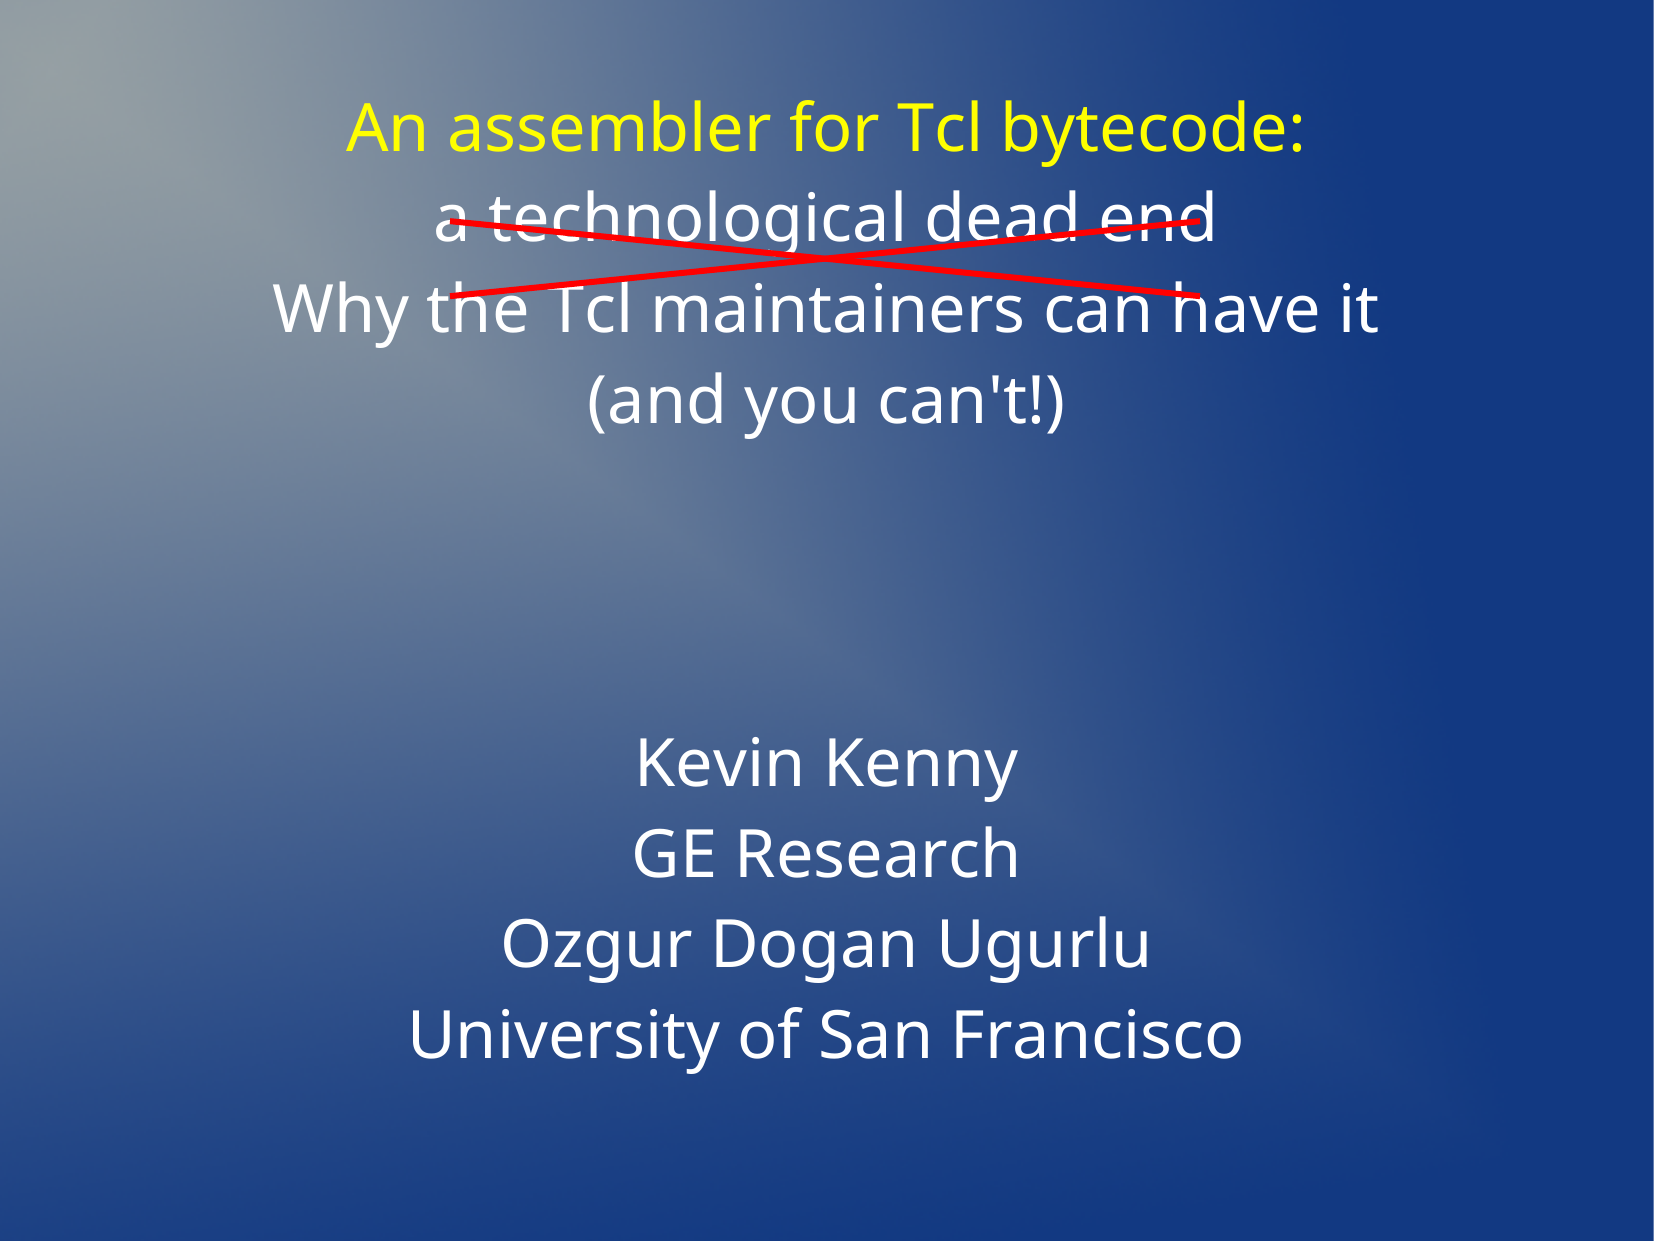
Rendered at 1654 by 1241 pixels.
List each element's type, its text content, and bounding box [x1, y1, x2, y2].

subtitle An assembler for Tcl bytecode: a technological dead end Why the Tcl maintainers can have it (and you can't!) Kevin Kenny GE Research Ozgur Dogan Ugurlu University of San Francisco [82, 56, 1571, 1102]
picture [0, 0, 1654, 1241]
